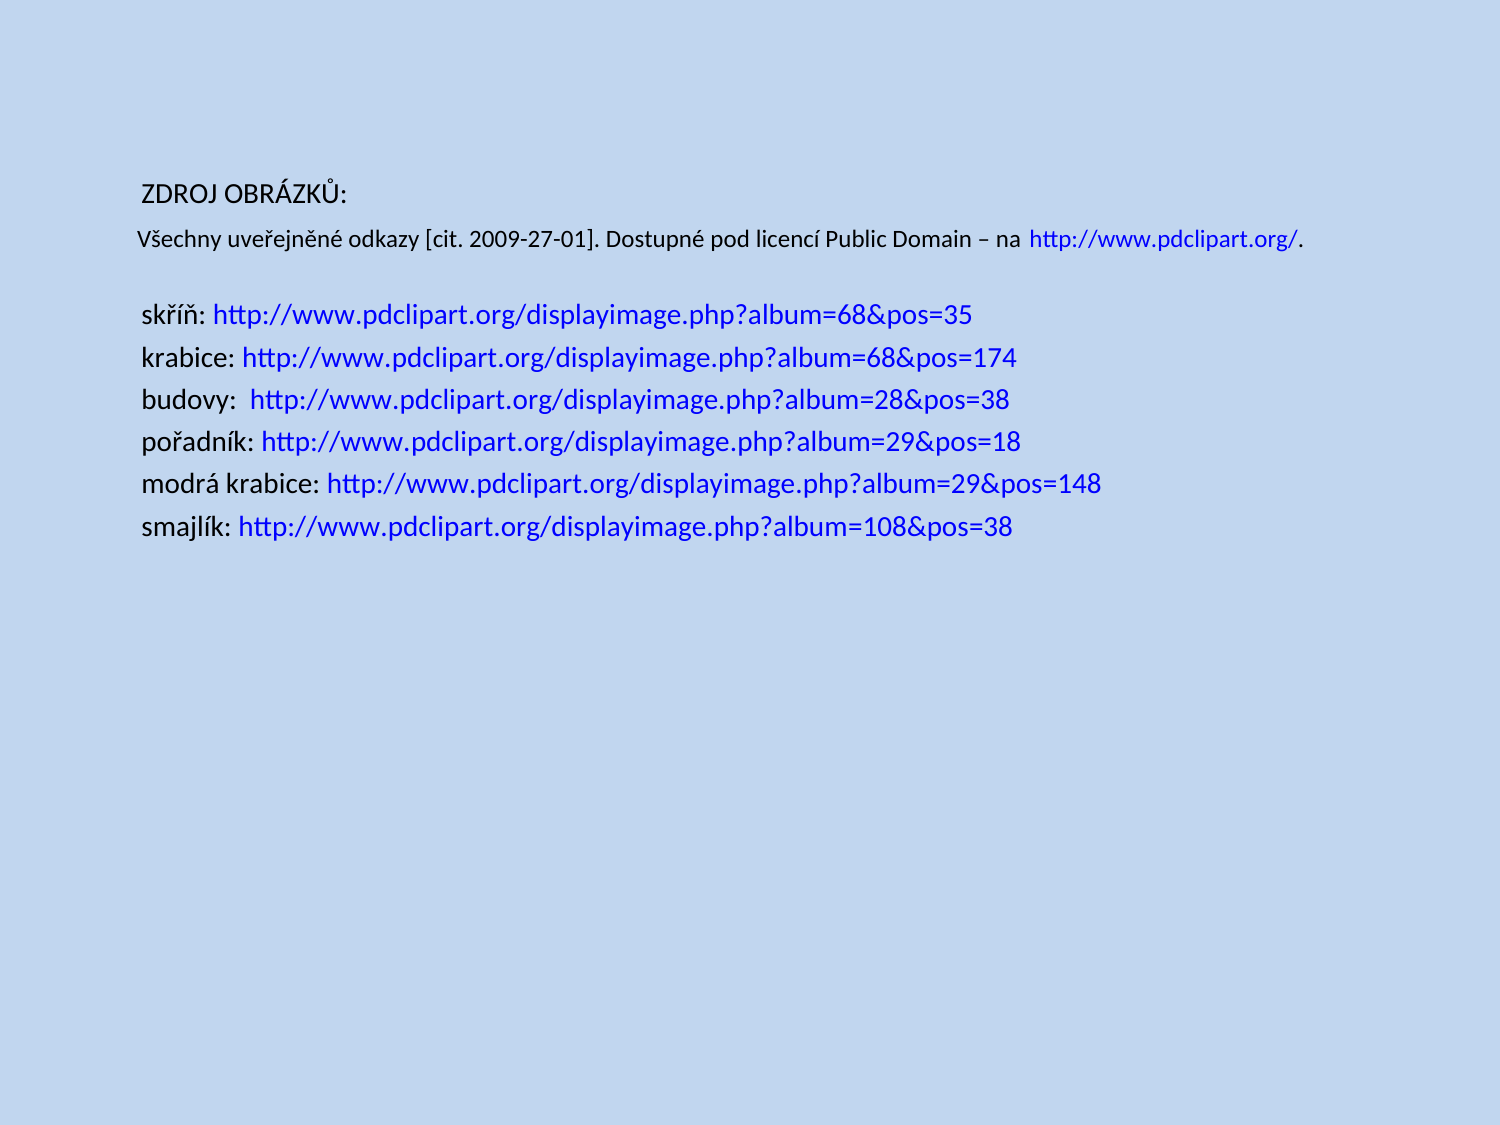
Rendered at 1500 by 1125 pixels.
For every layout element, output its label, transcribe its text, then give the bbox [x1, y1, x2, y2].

list ZDROJ OBRÁZKŮ: Všechny uveřejněné odkazy [cit. 2009-27-01]. Dostupné pod licencí Public Domain – na http://www.pdclipart.org/. skříň: http://www.pdclipart.org/displayimage.php?album=68&pos=35 krabice: http://www.pdclipart.org/displayimage.php?album=68&pos=174 budovy: http://www.pdclipart.org/displayimage.php?album=28&pos=38 pořadník: http://www.pdclipart.org/displayimage.php?album=29&pos=18 modrá krabice: http://www.pdclipart.org/displayimage.php?album=29&pos=148 smajlík: http://www.pdclipart.org/displayimage.php?album=108&pos=38 [70, 128, 1421, 934]
